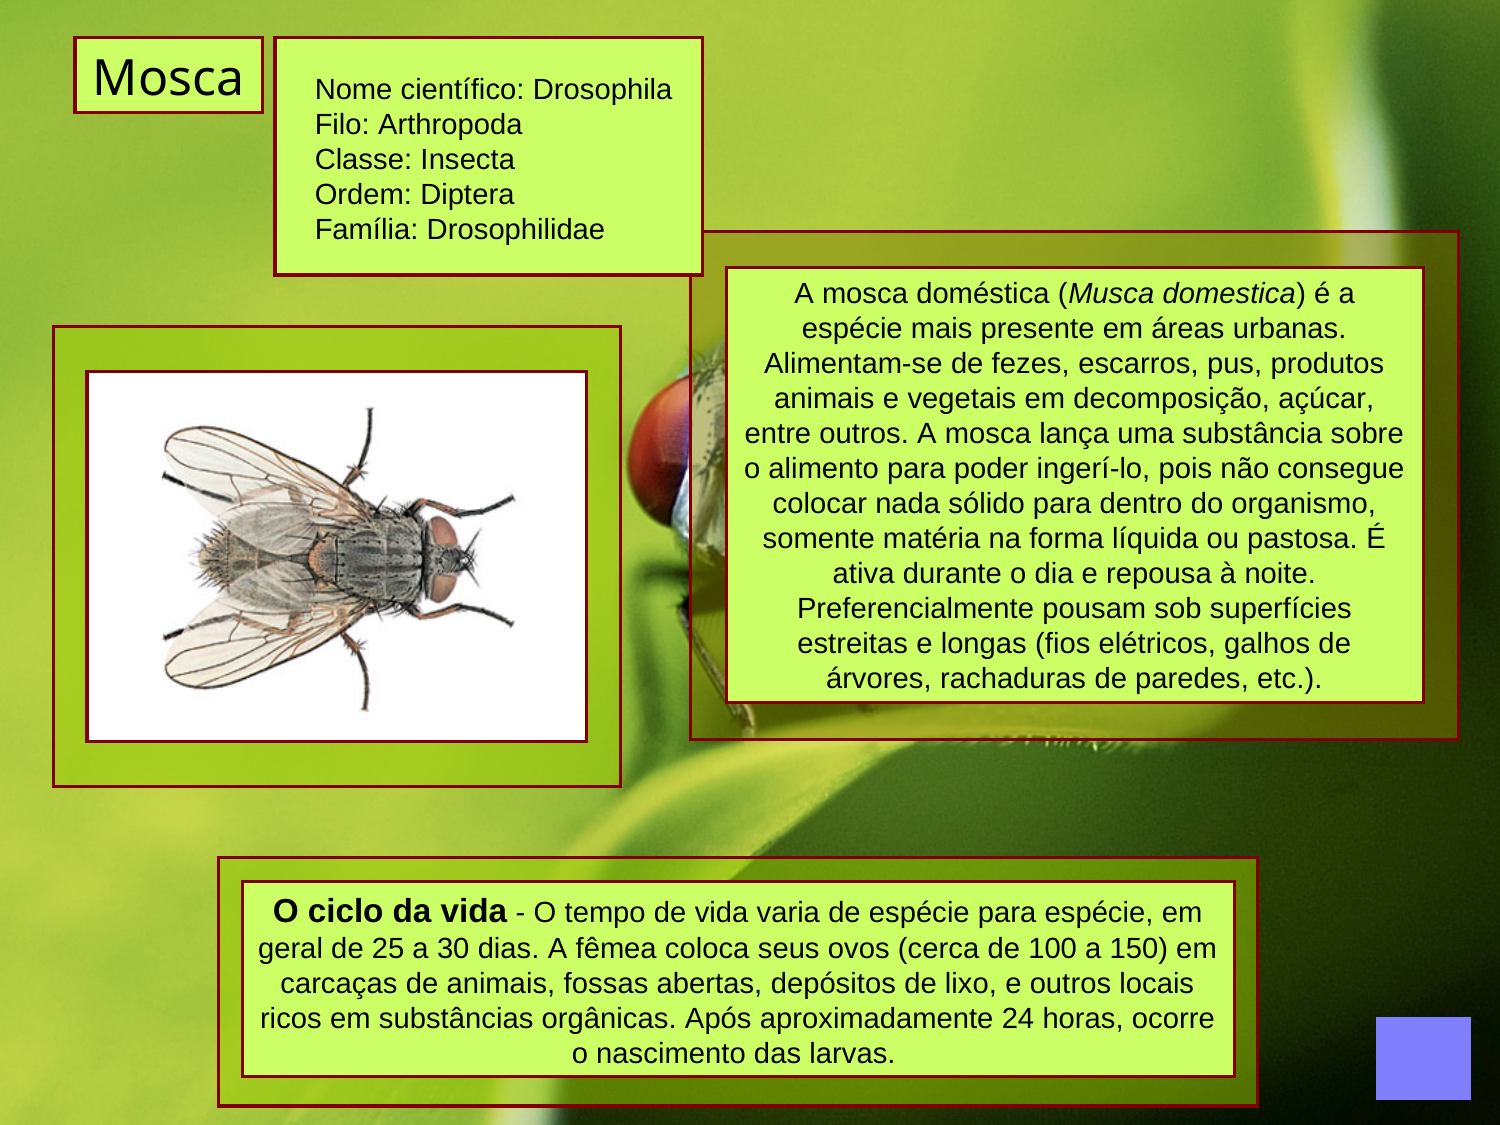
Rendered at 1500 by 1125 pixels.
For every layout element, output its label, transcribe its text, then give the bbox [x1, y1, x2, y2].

text_box Mosca [74, 37, 263, 113]
text_box A mosca doméstica (Musca domestica) é a espécie mais presente em áreas urbanas. Alimentam-se de fezes, escarros, pus, produtos animais e vegetais em decomposição, açúcar, entre outros. A mosca lança uma substância sobre o alimento para poder ingerí-lo, pois não consegue colocar nada sólido para dentro do organismo, somente matéria na forma líquida ou pastosa. É ativa durante o dia e repousa à noite. Preferencialmente pousam sob superfícies estreitas e longas (fios elétricos, galhos de árvores, rachaduras de paredes, etc.). [726, 267, 1424, 703]
text_box [218, 857, 1258, 1106]
text_box O ciclo da vida - O tempo de vida varia de espécie para espécie, em geral de 25 a 30 dias. A fêmea coloca seus ovos (cerca de 100 a 150) em carcaças de animais, fossas abertas, depósitos de lixo, e outros locais ricos em substâncias orgânicas. Após aproximadamente 24 horas, ocorre o nascimento das larvas. [242, 881, 1235, 1077]
text_box [274, 37, 1459, 740]
text_box Nome científico: Drosophila Filo: Arthropoda Classe: Insecta Ordem: Diptera Família: Drosophilidae [300, 62, 703, 253]
picture [0, 0, 1500, 1125]
text_box [53, 326, 621, 787]
